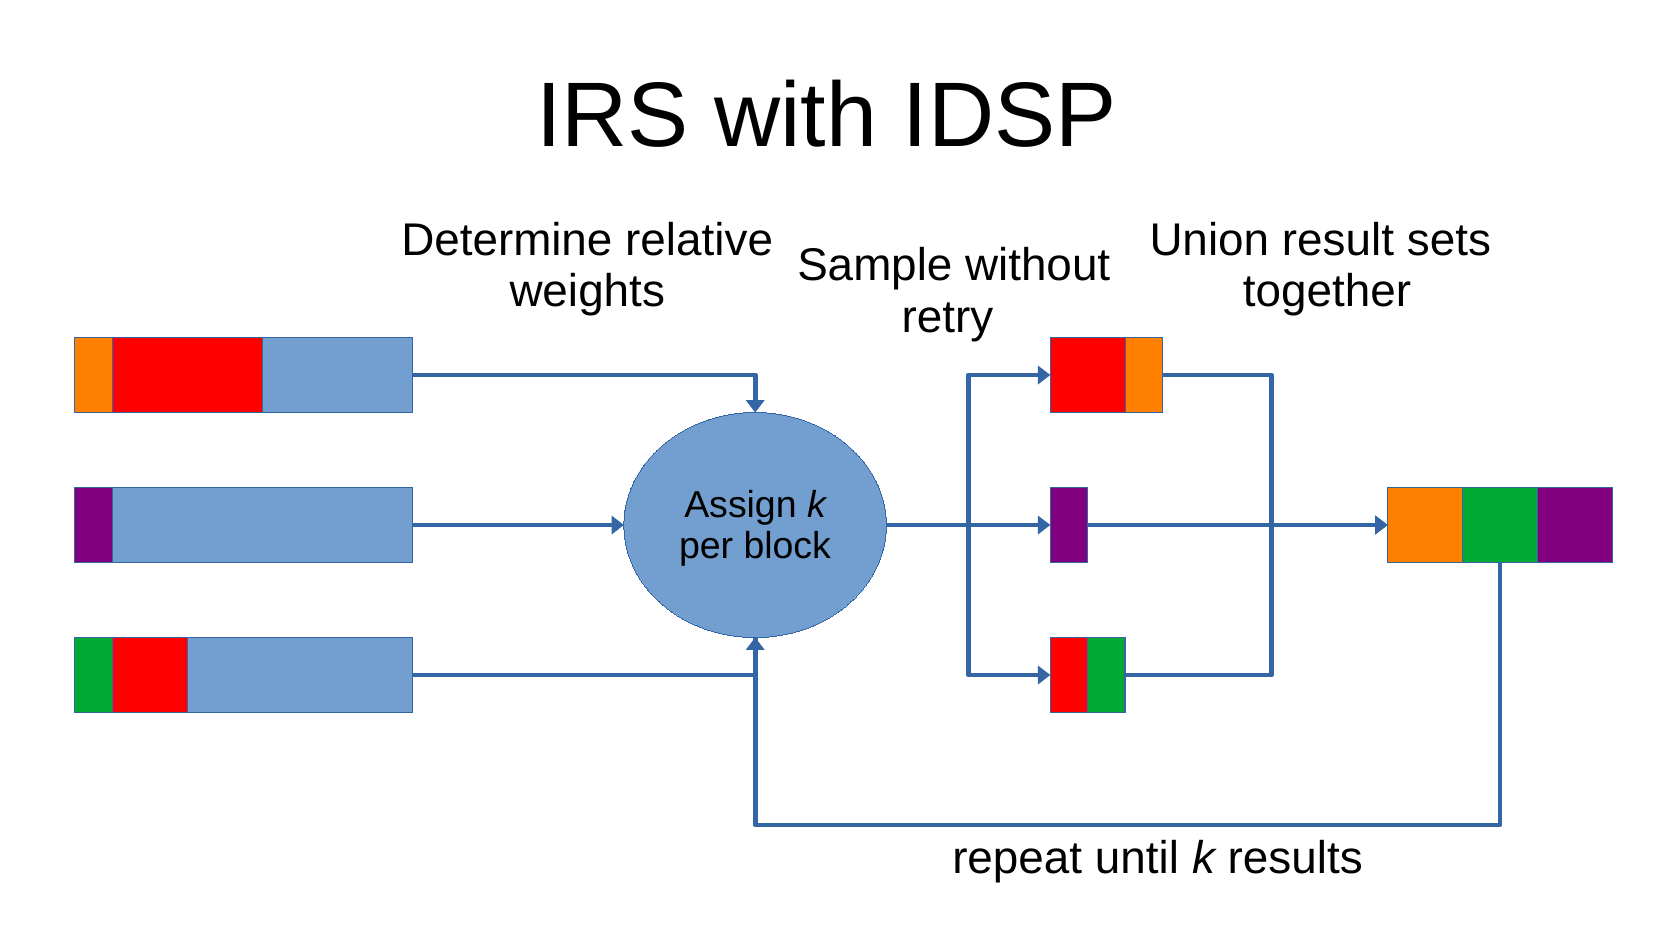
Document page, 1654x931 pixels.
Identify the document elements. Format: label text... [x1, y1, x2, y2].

text_box [1050, 337, 1163, 413]
text_box [1050, 487, 1088, 563]
title IRS with IDSP [82, 37, 1571, 193]
text_box [1050, 637, 1126, 713]
text_box Assign k per block [623, 412, 887, 638]
text_box Union result sets together [1134, 206, 1519, 324]
text_box [74, 337, 413, 413]
text_box [74, 637, 413, 713]
text_box [1387, 487, 1613, 563]
text_box [74, 487, 413, 563]
text_box repeat until k results [937, 825, 1377, 892]
text_box Determine relative weights [386, 206, 788, 324]
text_box Sample without retry [782, 231, 1126, 350]
